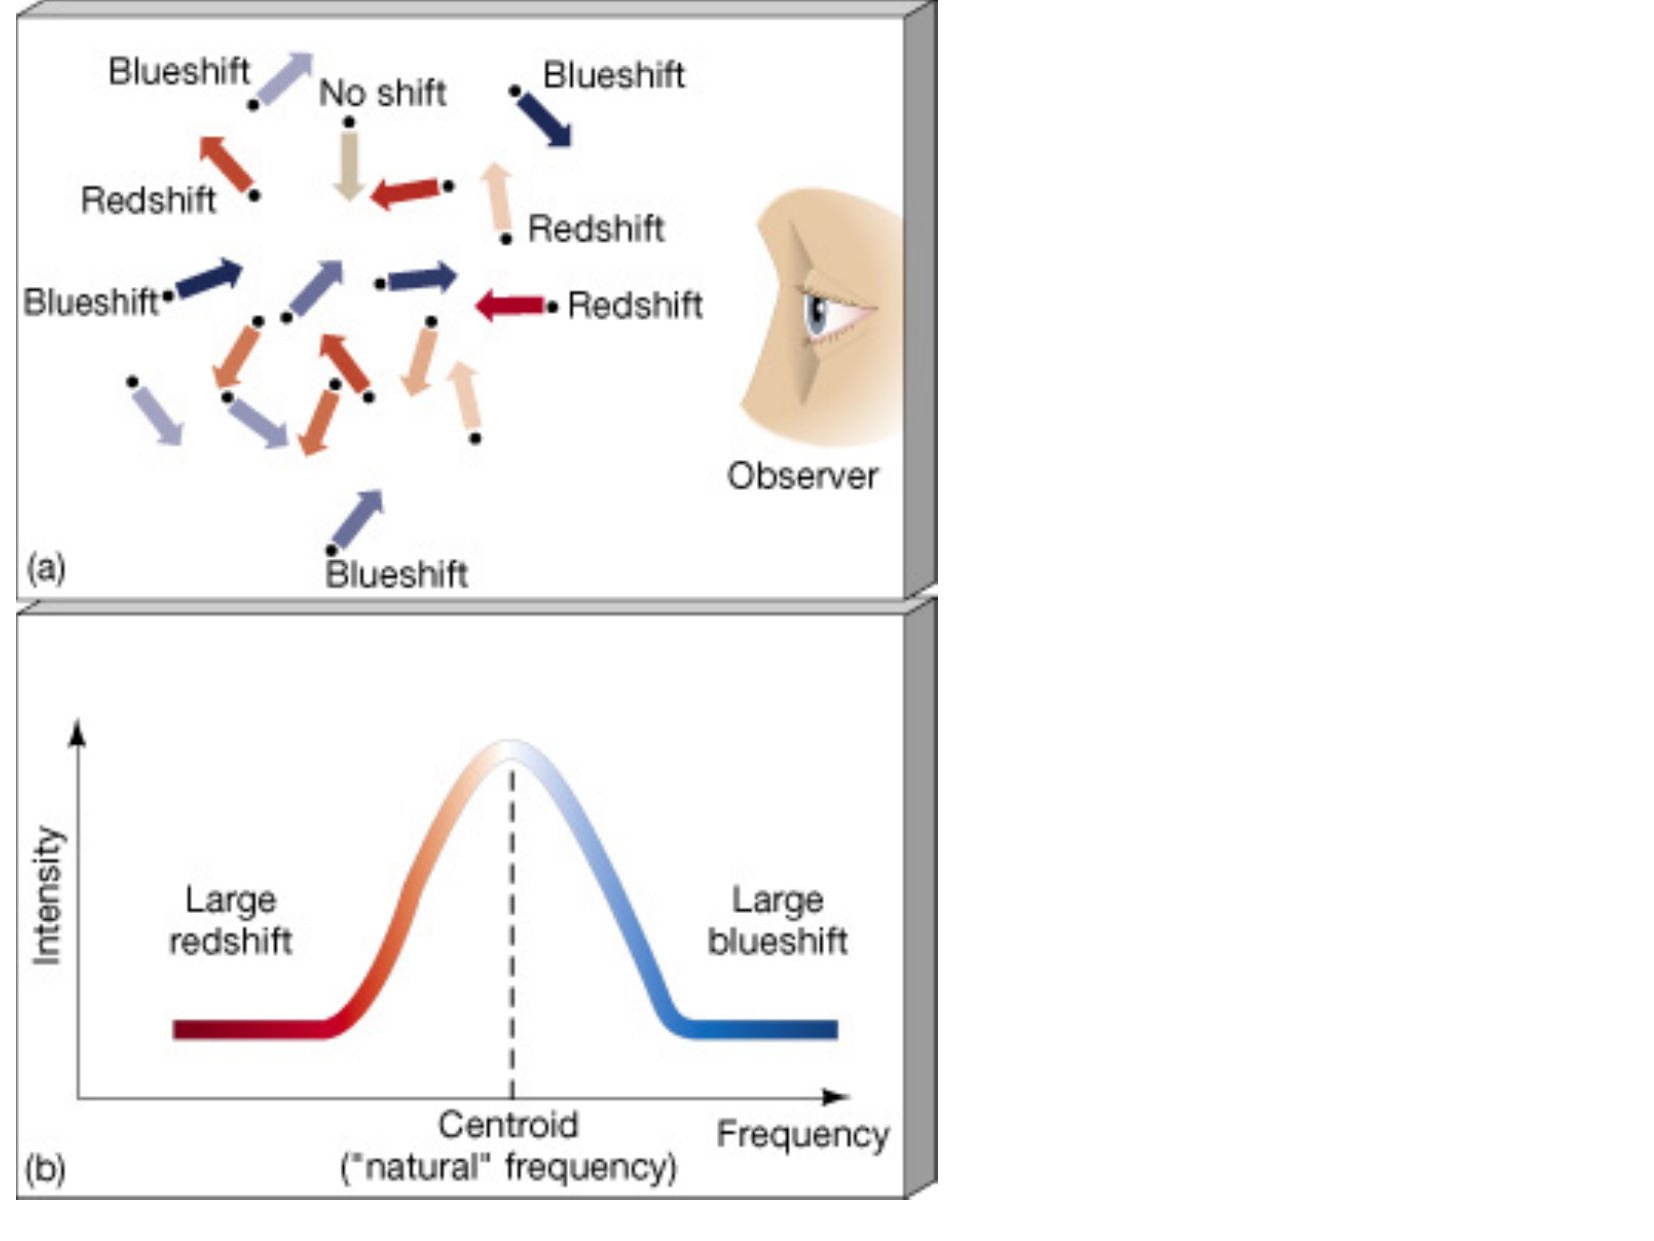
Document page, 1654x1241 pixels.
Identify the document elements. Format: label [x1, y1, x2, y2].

picture [16, 0, 938, 1201]
